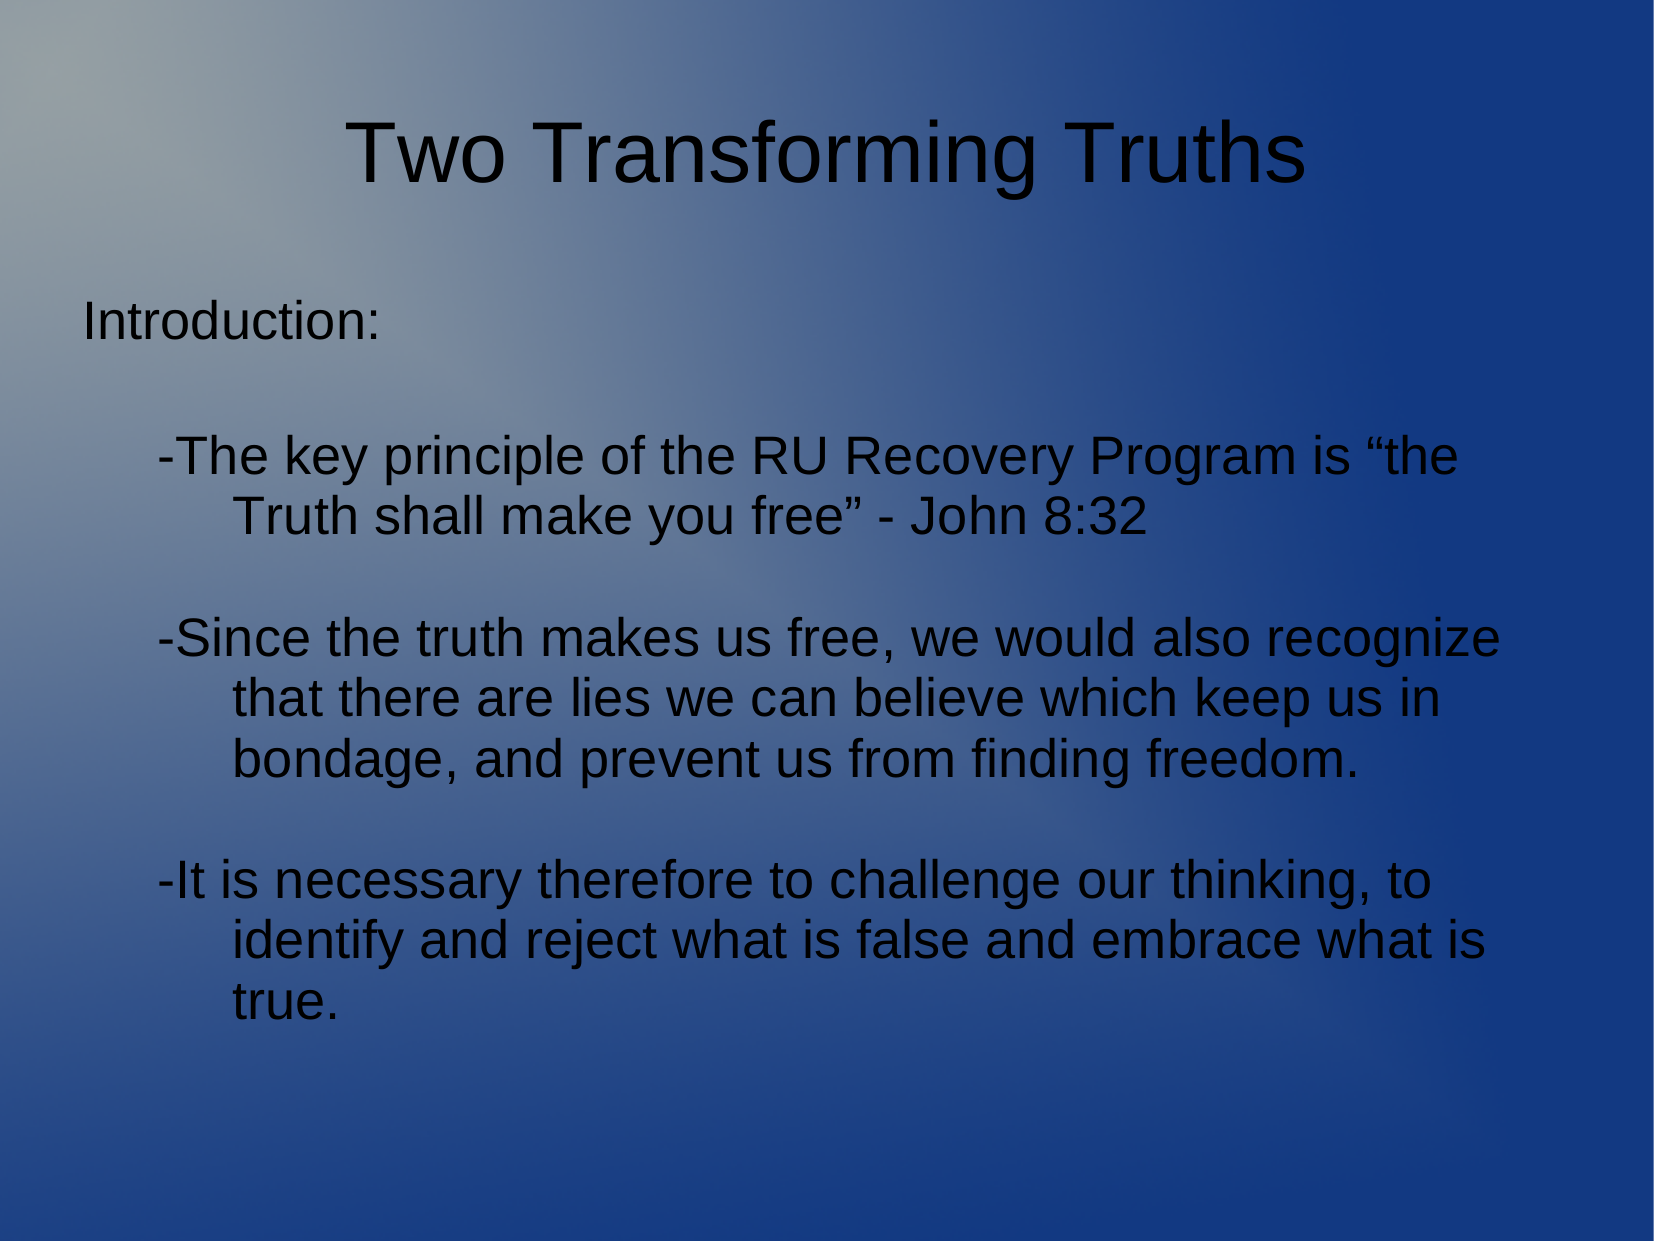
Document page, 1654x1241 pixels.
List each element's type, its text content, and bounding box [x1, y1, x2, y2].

title Two Transforming Truths [82, 49, 1571, 257]
subtitle Introduction: -The key principle of the RU Recovery Program is “the Truth shall make you free” - John 8:32 -Since the truth makes us free, we would also recognize that there are lies we can believe which keep us in bondage, and prevent us from finding freedom. -It is necessary therefore to challenge our thinking, to identify and reject what is false and embrace what is true. [82, 290, 1571, 1109]
picture [0, 0, 1654, 1241]
